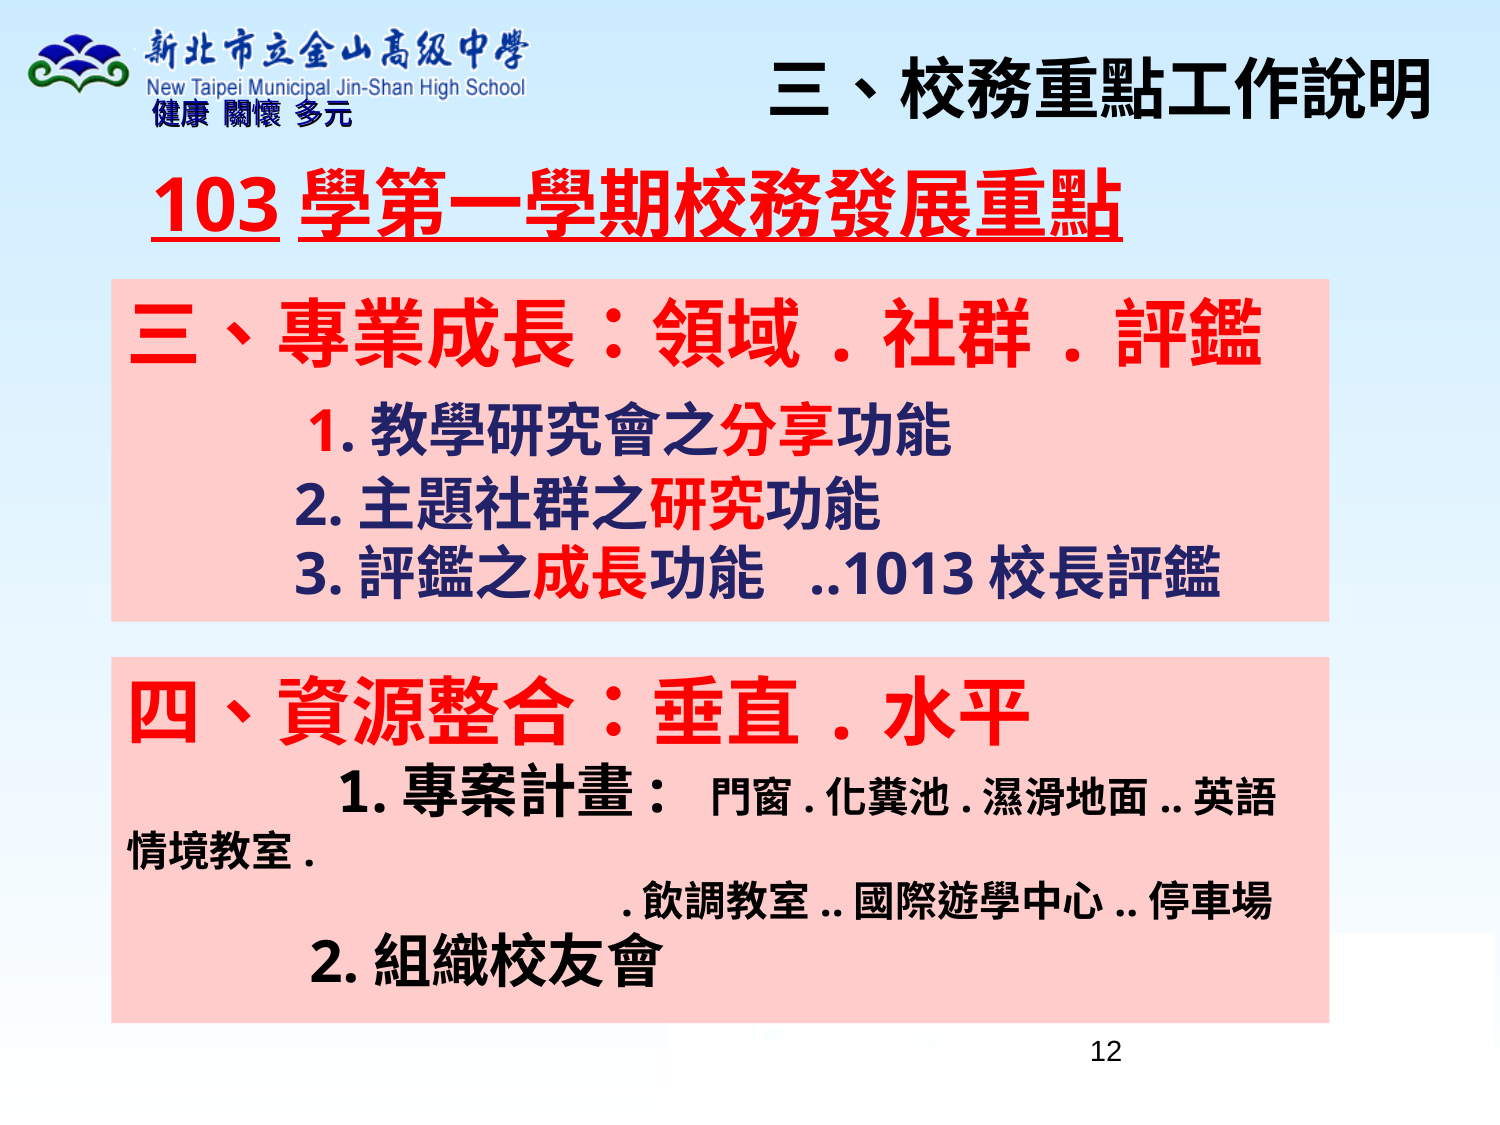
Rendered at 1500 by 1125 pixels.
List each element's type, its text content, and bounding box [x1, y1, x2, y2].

text_box 103學第一學期校務發展重點 [136, 149, 1152, 254]
text_box 三、專業成長：領域.社群.評鑑 1.教學研究會之分享功能 2.主題社群之研究功能 3.評鑑之成長功能 ..1013校長評鑑 [111, 279, 1330, 622]
text_box 四、資源整合：垂直.水平 1.專案計畫: 門窗.化糞池.濕滑地面..英語情境教室. .飲調教室..國際遊學中心..停車場 2.組織校友會 [111, 657, 1330, 1024]
text_box 三、校務重點工作說明 [751, 39, 1449, 134]
text_box [1074, 1024, 1426, 1103]
